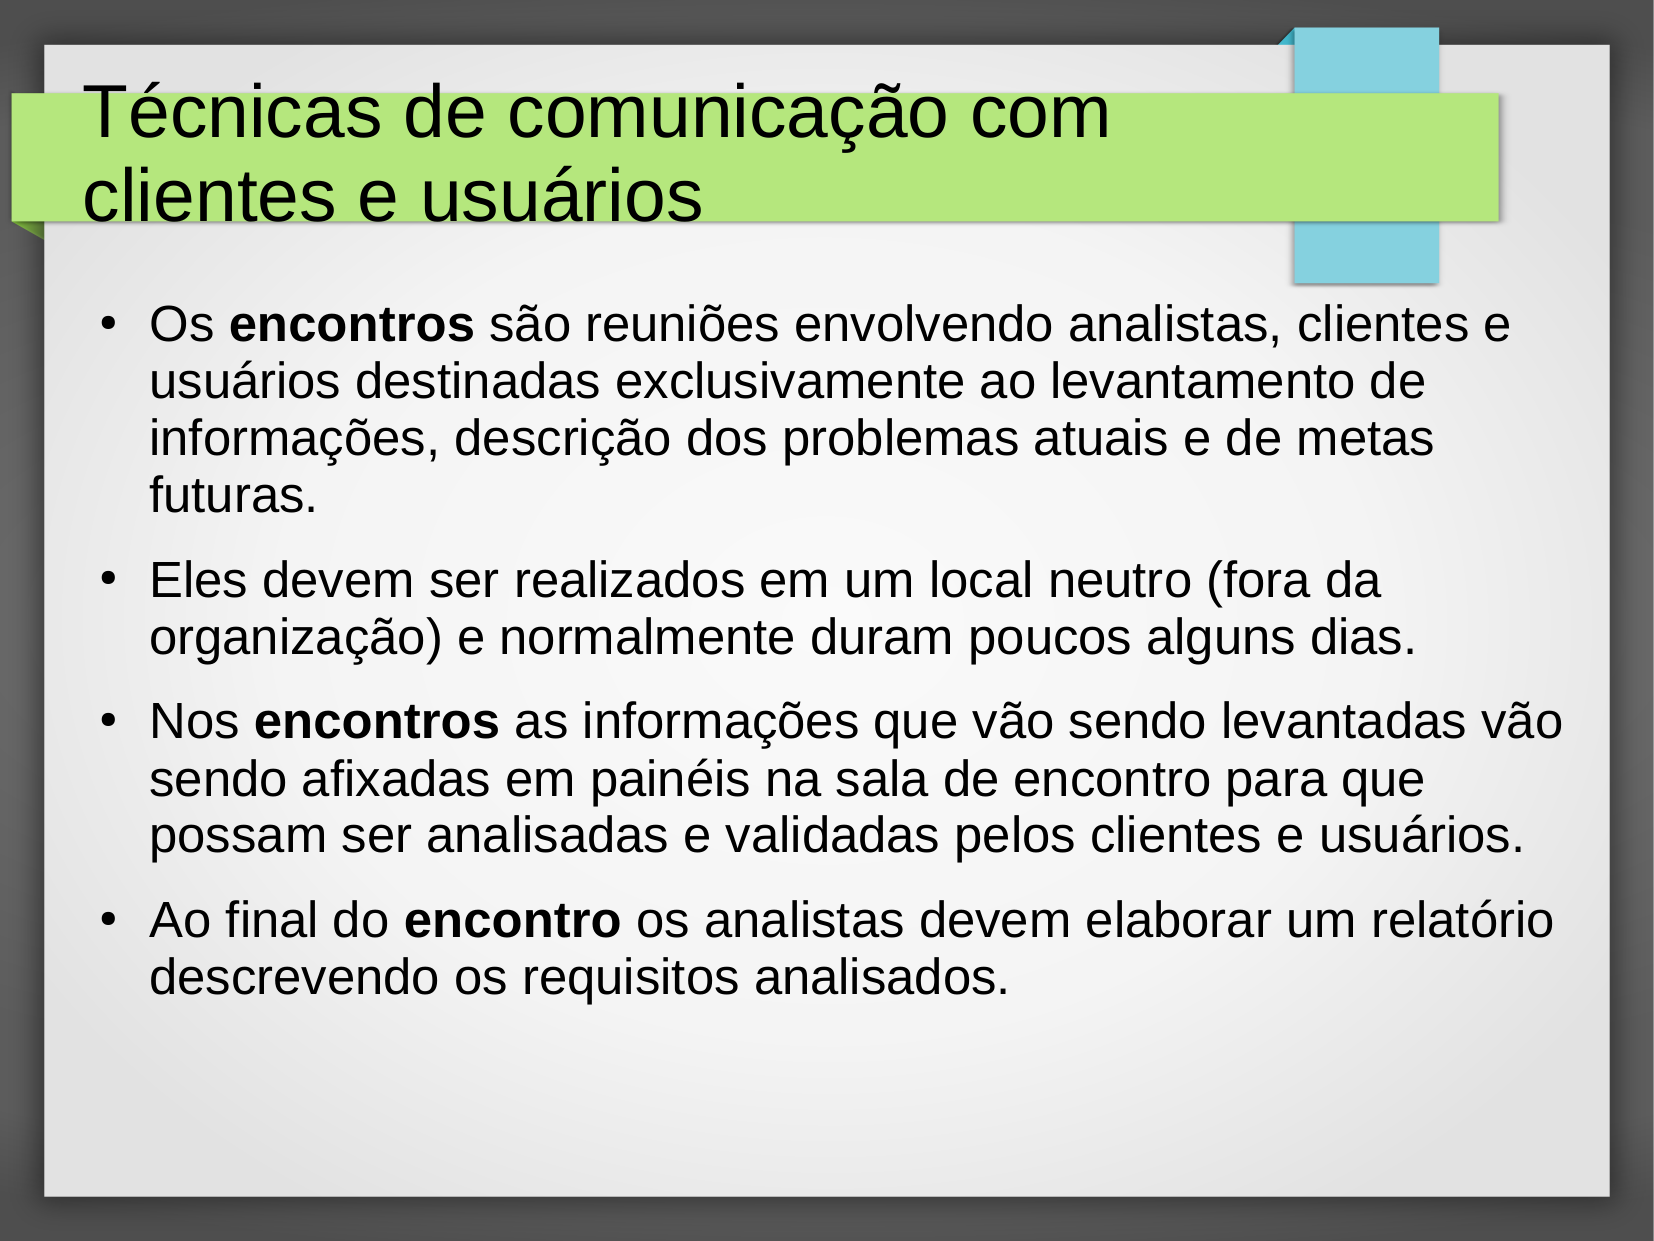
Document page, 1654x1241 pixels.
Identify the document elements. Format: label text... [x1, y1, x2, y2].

list Os encontros são reuniões envolvendo analistas, clientes e usuários destinadas exclusivamente ao levantamento de informações, descrição dos problemas atuais e de metas futuras. Eles devem ser realizados em um local neutro (fora da organização) e normalmente duram poucos alguns dias. Nos encontros as informações que vão sendo levantadas vão sendo afixadas em painéis na sala de encontro para que possam ser analisadas e validadas pelos clientes e usuários. Ao final do encontro os analistas devem elaborar um relatório descrevendo os requisitos analisados. [82, 295, 1571, 1015]
picture [0, 0, 1654, 1241]
title Técnicas de comunicação com clientes e usuários [82, 69, 1264, 238]
